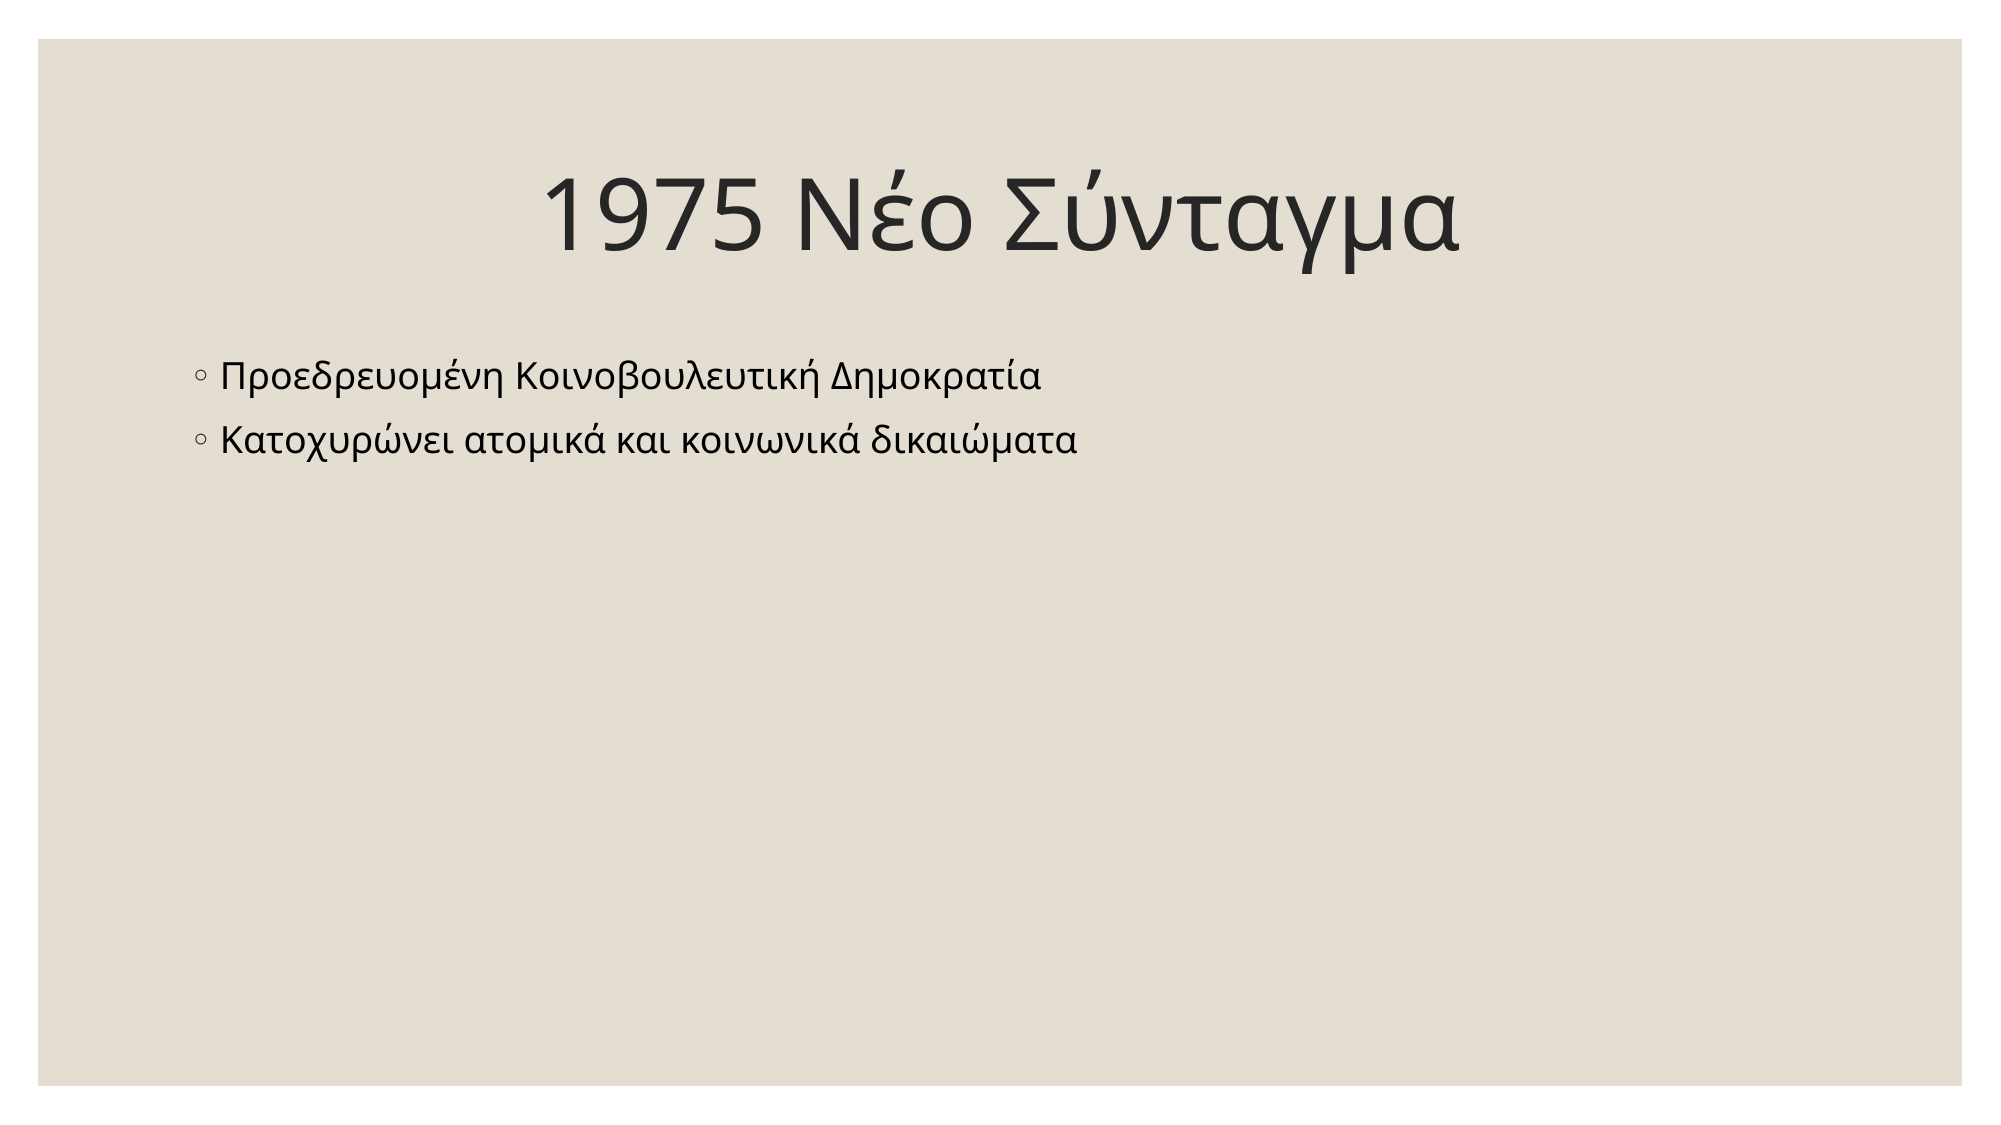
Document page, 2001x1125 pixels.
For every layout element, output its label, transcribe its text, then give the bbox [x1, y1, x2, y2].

list Προεδρευομένη Κοινοβουλευτική Δημοκρατία Κατοχυρώνει ατομικά και κοινωνικά δικαιώματα [174, 345, 1825, 991]
title 1975 Νέο Σύνταγμα [174, 105, 1825, 331]
